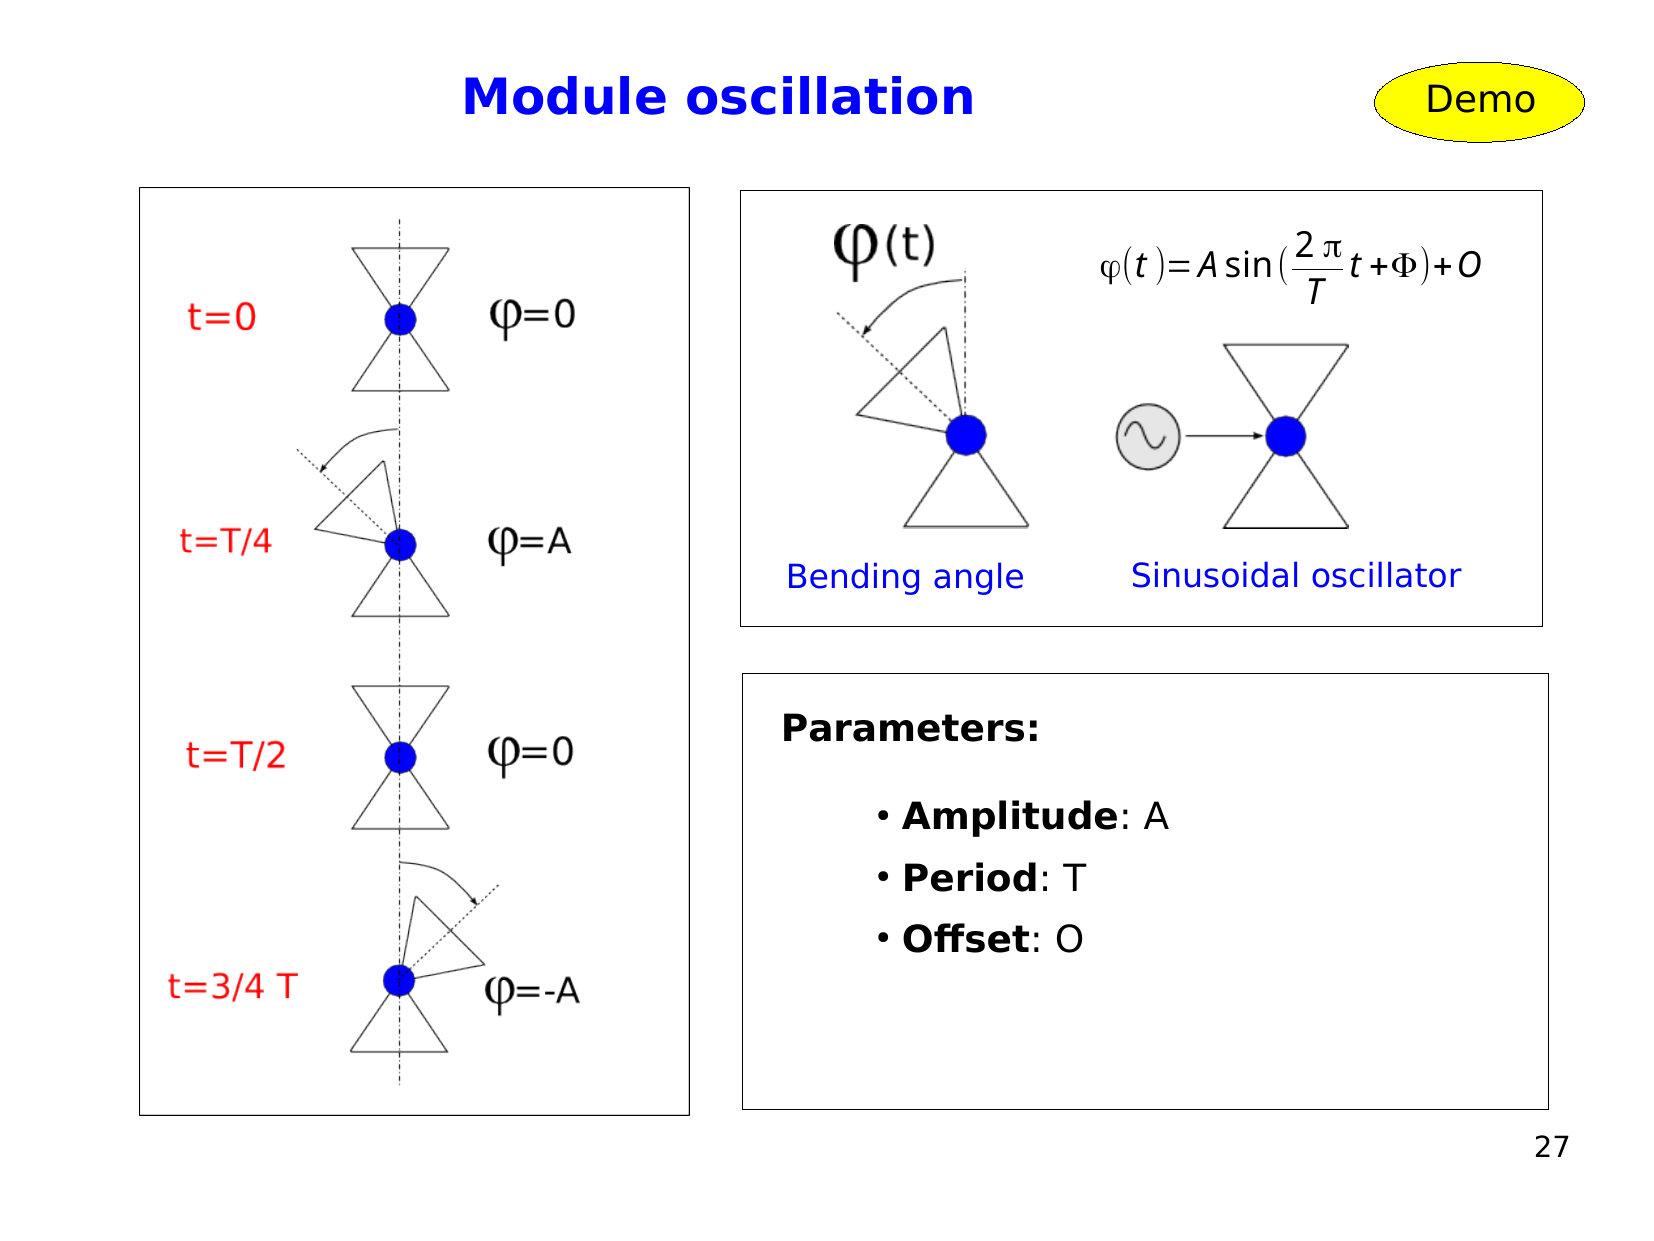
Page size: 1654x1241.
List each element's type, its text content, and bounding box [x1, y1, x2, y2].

picture [139, 187, 690, 1116]
text_box Amplitude: A Period: T Offset: O [861, 787, 1185, 969]
text_box Sinusoidal oscillator [1116, 549, 1477, 604]
picture [834, 224, 1349, 529]
text_box Module oscillation [446, 60, 991, 134]
text_box [1416, 62, 1543, 70]
text_box Parameters: [766, 699, 1056, 758]
text_box Bending angle [771, 550, 1040, 605]
text_box Demo [1410, 70, 1552, 129]
text_box [1374, 72, 1585, 143]
chart [1091, 223, 1492, 314]
